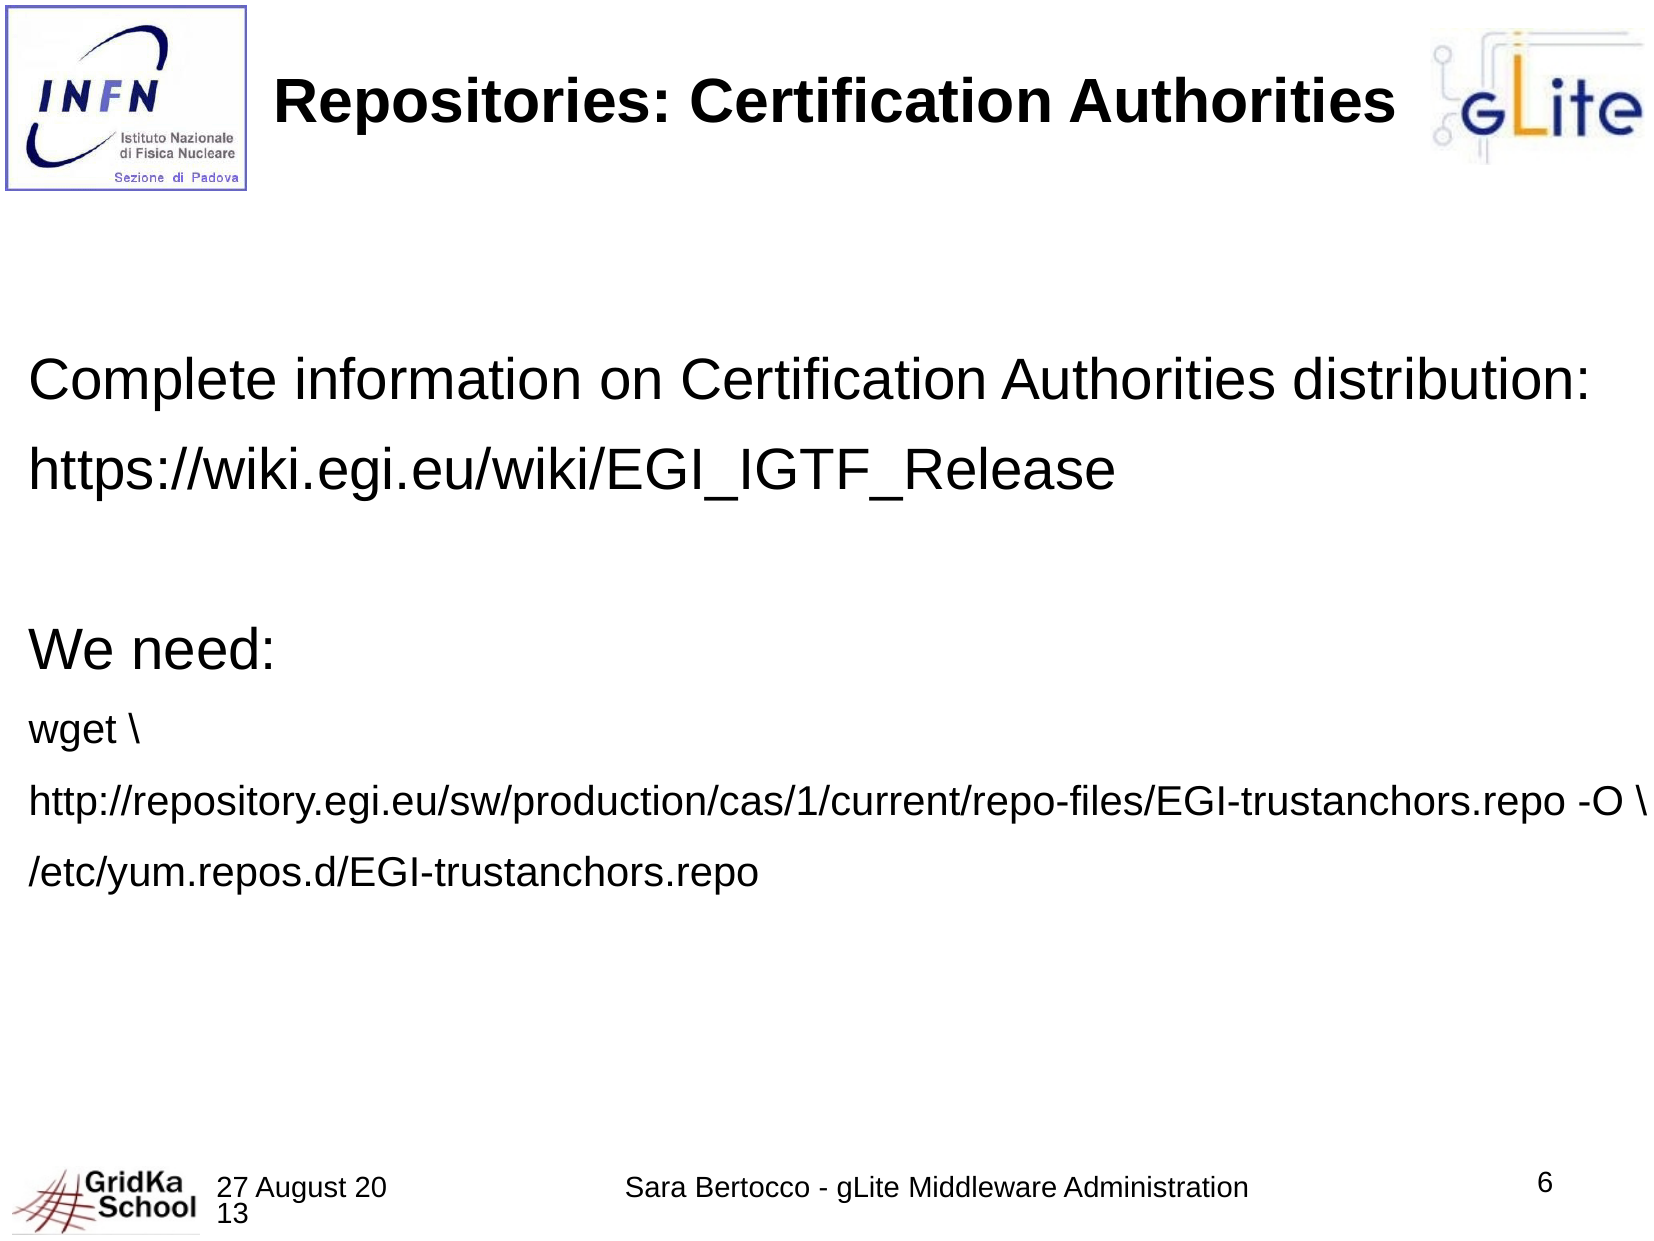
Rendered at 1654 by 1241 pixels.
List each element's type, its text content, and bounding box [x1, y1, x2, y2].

title Repositories: Certification Authorities [5, 7, 1645, 195]
picture [5, 5, 247, 191]
picture [12, 1166, 200, 1235]
text_box Complete information on Certification Authorities distribution: https://wiki.egi.eu/wiki/EGI_IGTF_Release We need: wget \ http://repository.egi.eu/sw/production/cas/1/current/repo-files/EGI-trustanchors.repo -O \ /etc/yum.repos.d/EGI-trustanchors.repo [13, 339, 1653, 1122]
picture [1430, 28, 1645, 165]
